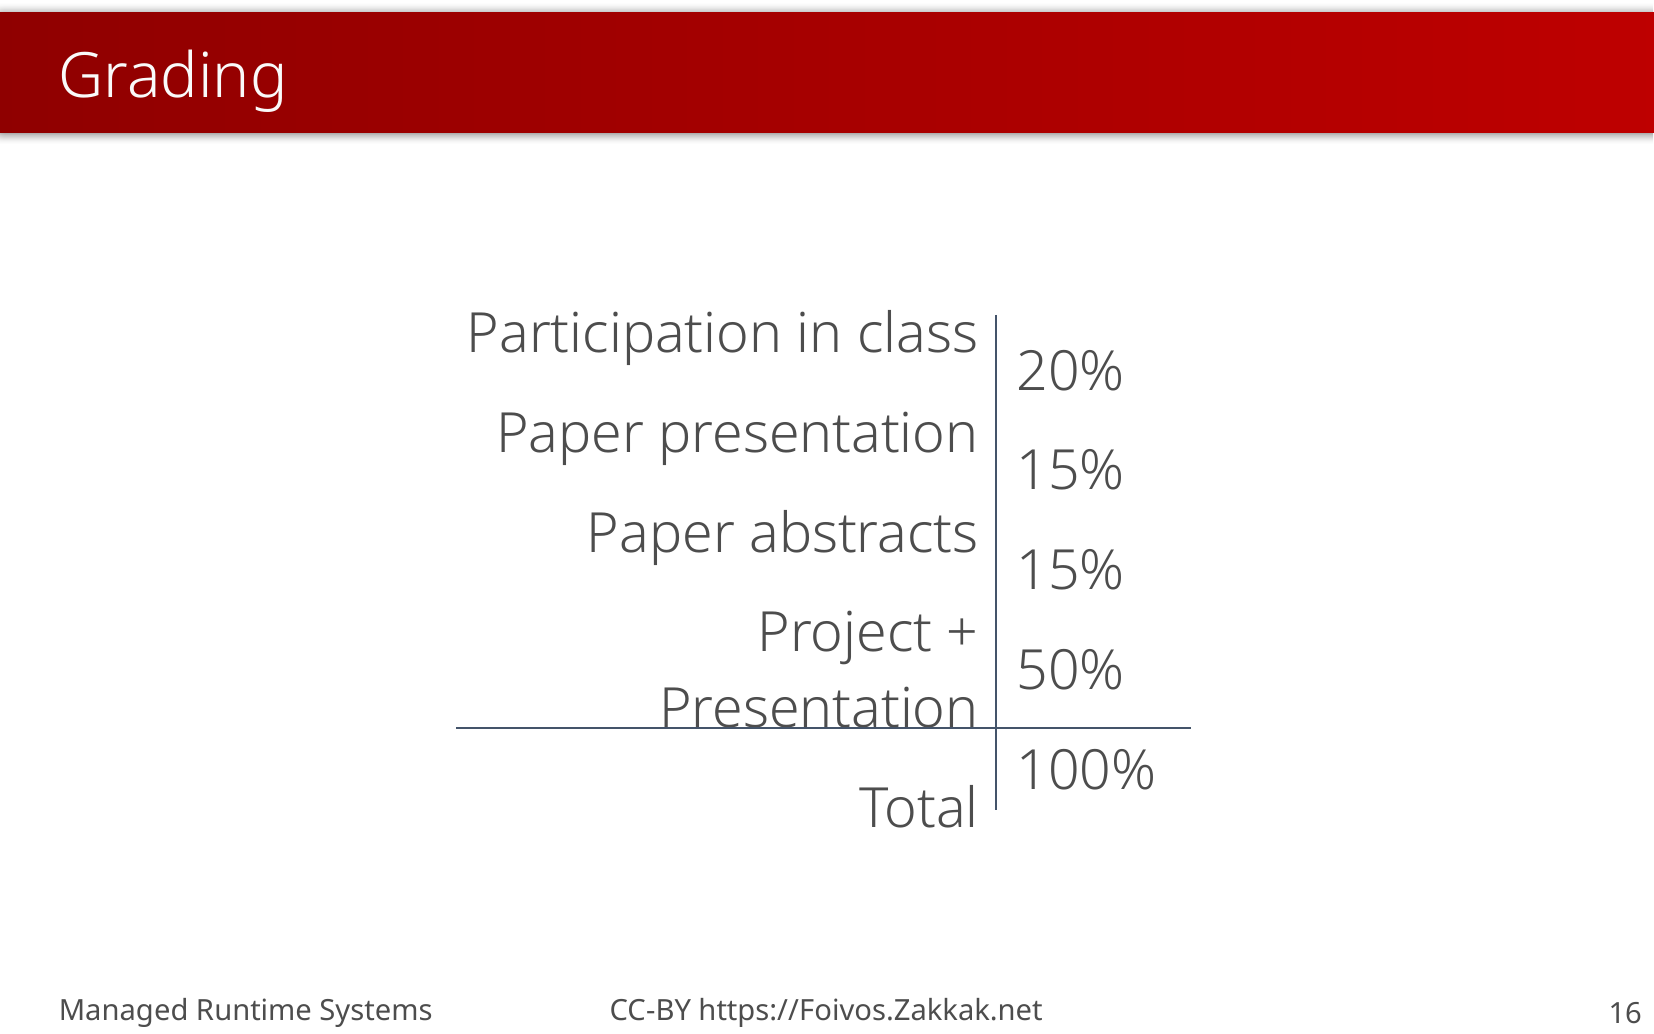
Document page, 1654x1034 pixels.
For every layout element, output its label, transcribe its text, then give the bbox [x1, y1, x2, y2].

list Participation in class Paper presentation Paper abstracts Project + Presentation Total [441, 177, 980, 960]
list 20% 15% 15% 50% 100% [1016, 177, 1207, 960]
title Grading [58, 7, 1329, 139]
